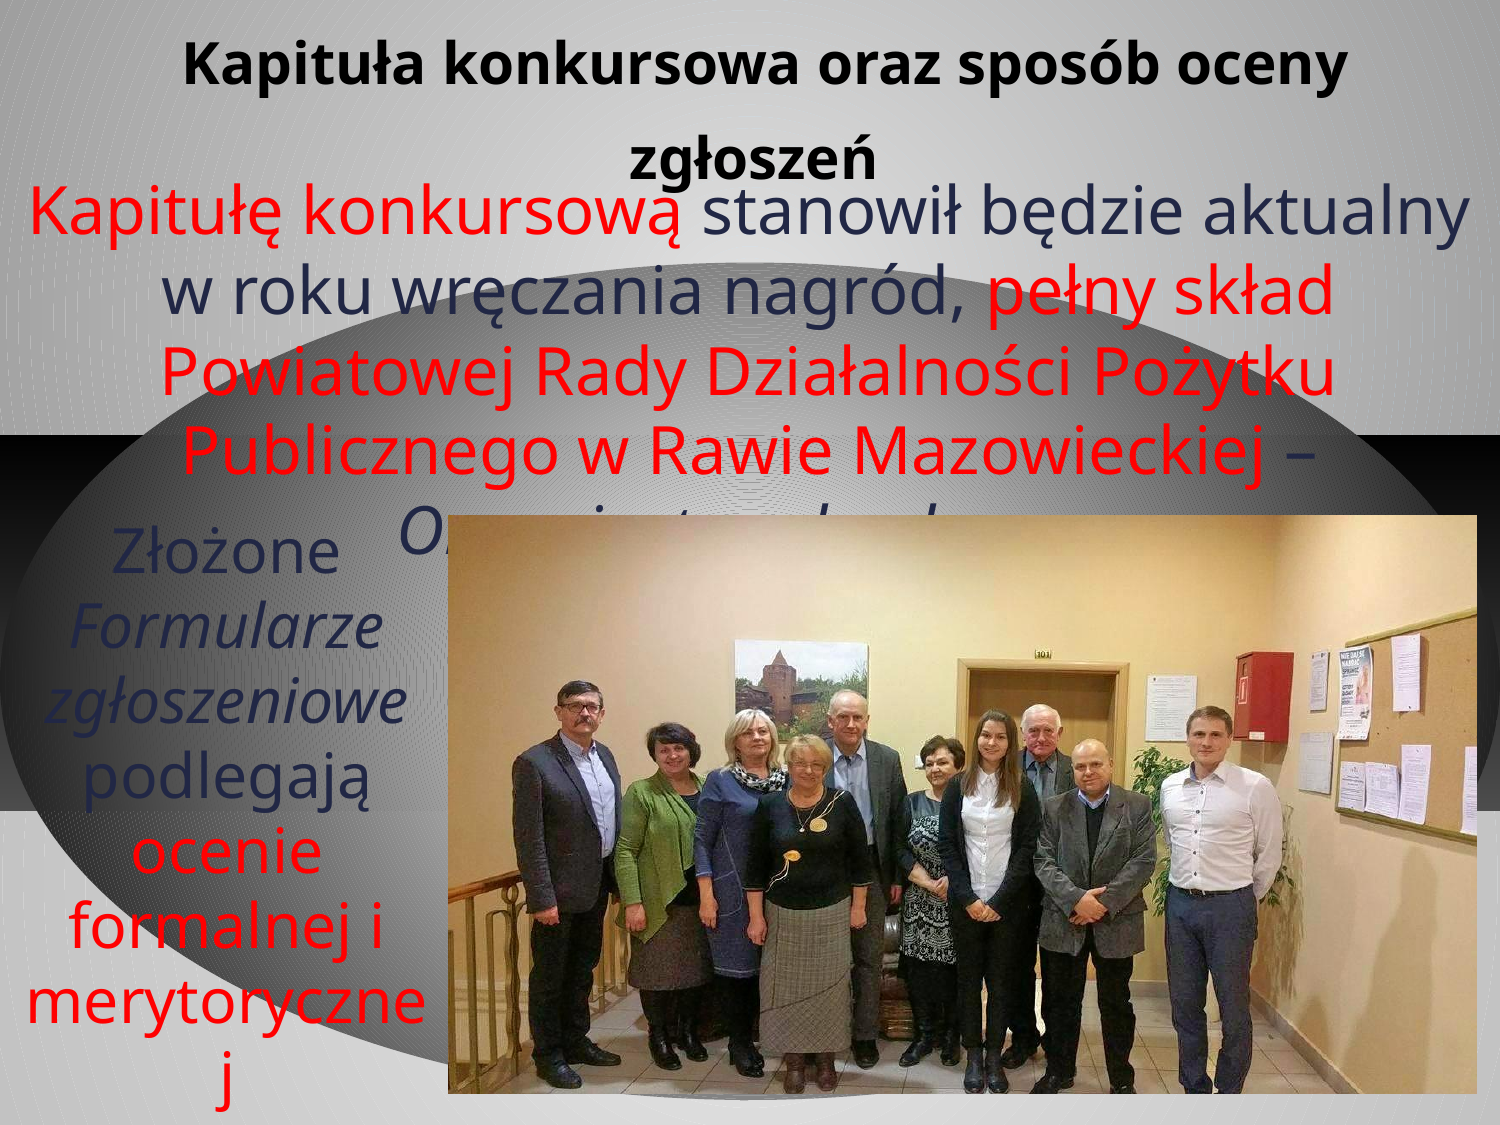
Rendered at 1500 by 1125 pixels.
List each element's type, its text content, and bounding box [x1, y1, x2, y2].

picture [448, 515, 1477, 1094]
title Kapituła konkursowa oraz sposób oceny zgłoszeń [17, 19, 1483, 185]
subtitle Kapitułę konkursową stanowił będzie aktualny w roku wręczania nagród, pełny skład Powiatowej Rady Działalności Pożytku Publicznego w Rawie Mazowieckiej – Organizatora konkursu. [4, 160, 1495, 728]
text_box Złożone Formularze zgłoszeniowe podlegają ocenie formalnej i merytorycznej [5, 503, 449, 1071]
